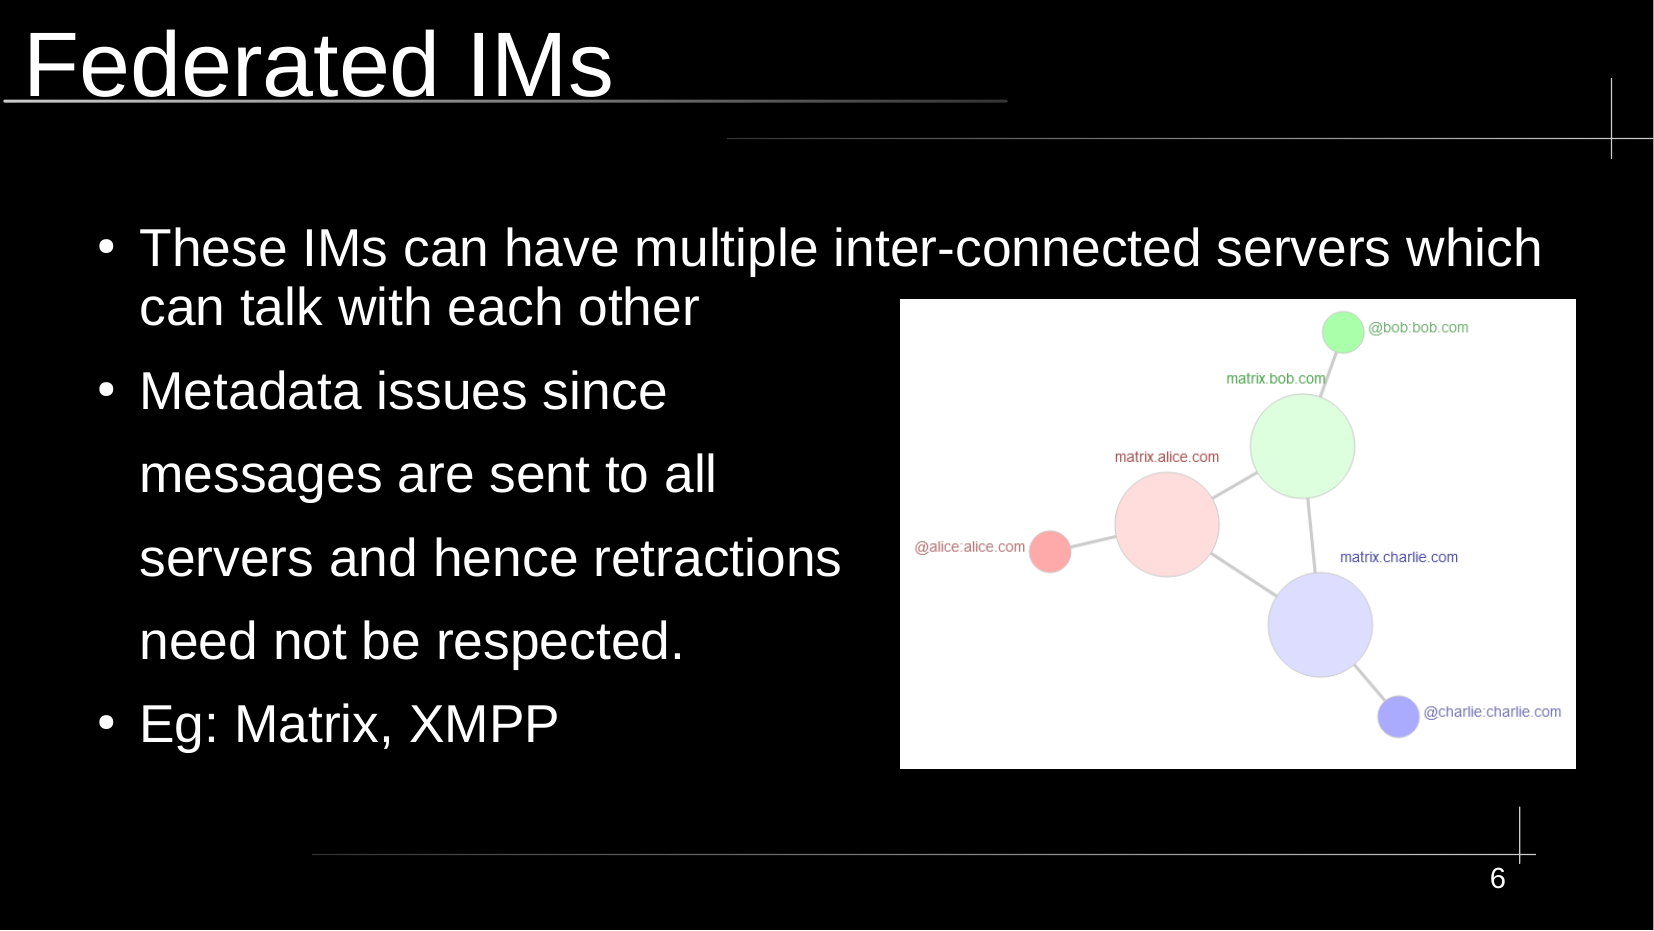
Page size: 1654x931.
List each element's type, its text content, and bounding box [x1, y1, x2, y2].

picture [900, 299, 1576, 769]
list These IMs can have multiple inter-connected servers which can talk with each other Metadata issues since messages are sent to all servers and hence retractions need not be respected. Eg: Matrix, XMPP [82, 217, 1571, 758]
title Federated IMs [23, 11, 1589, 119]
